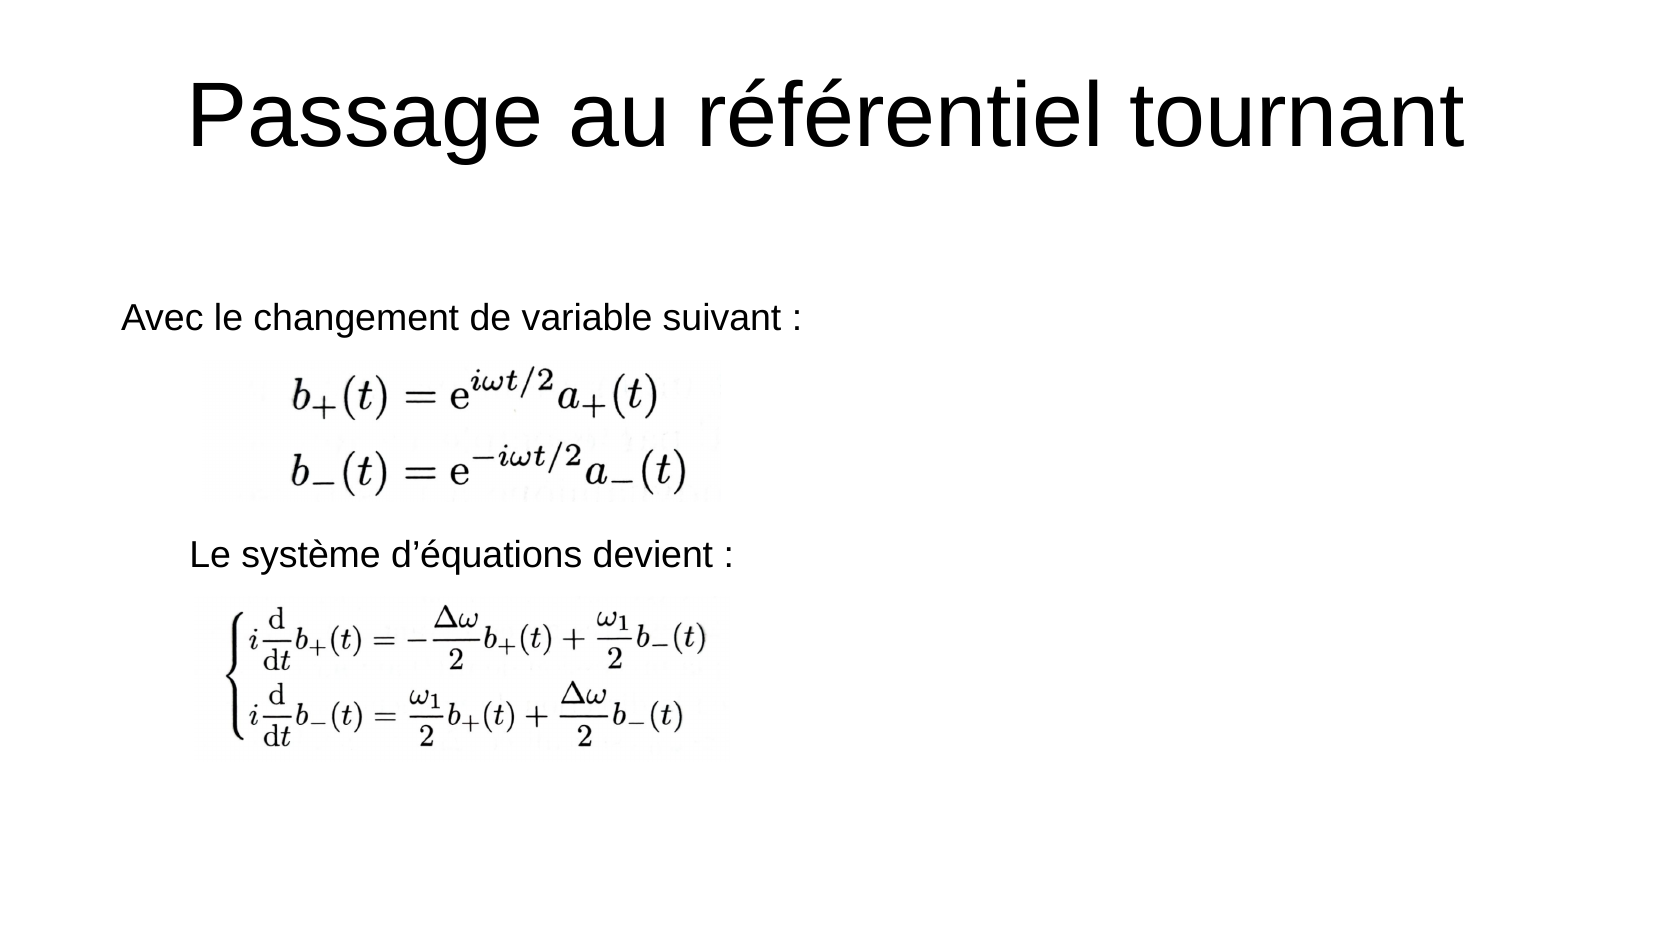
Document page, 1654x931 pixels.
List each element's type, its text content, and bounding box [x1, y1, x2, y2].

title Passage au référentiel tournant [82, 37, 1571, 193]
picture [202, 360, 721, 502]
text_box Avec le changement de variable suivant : [106, 289, 818, 346]
text_box Le système d’équations devient : [174, 525, 750, 583]
picture [194, 596, 730, 762]
